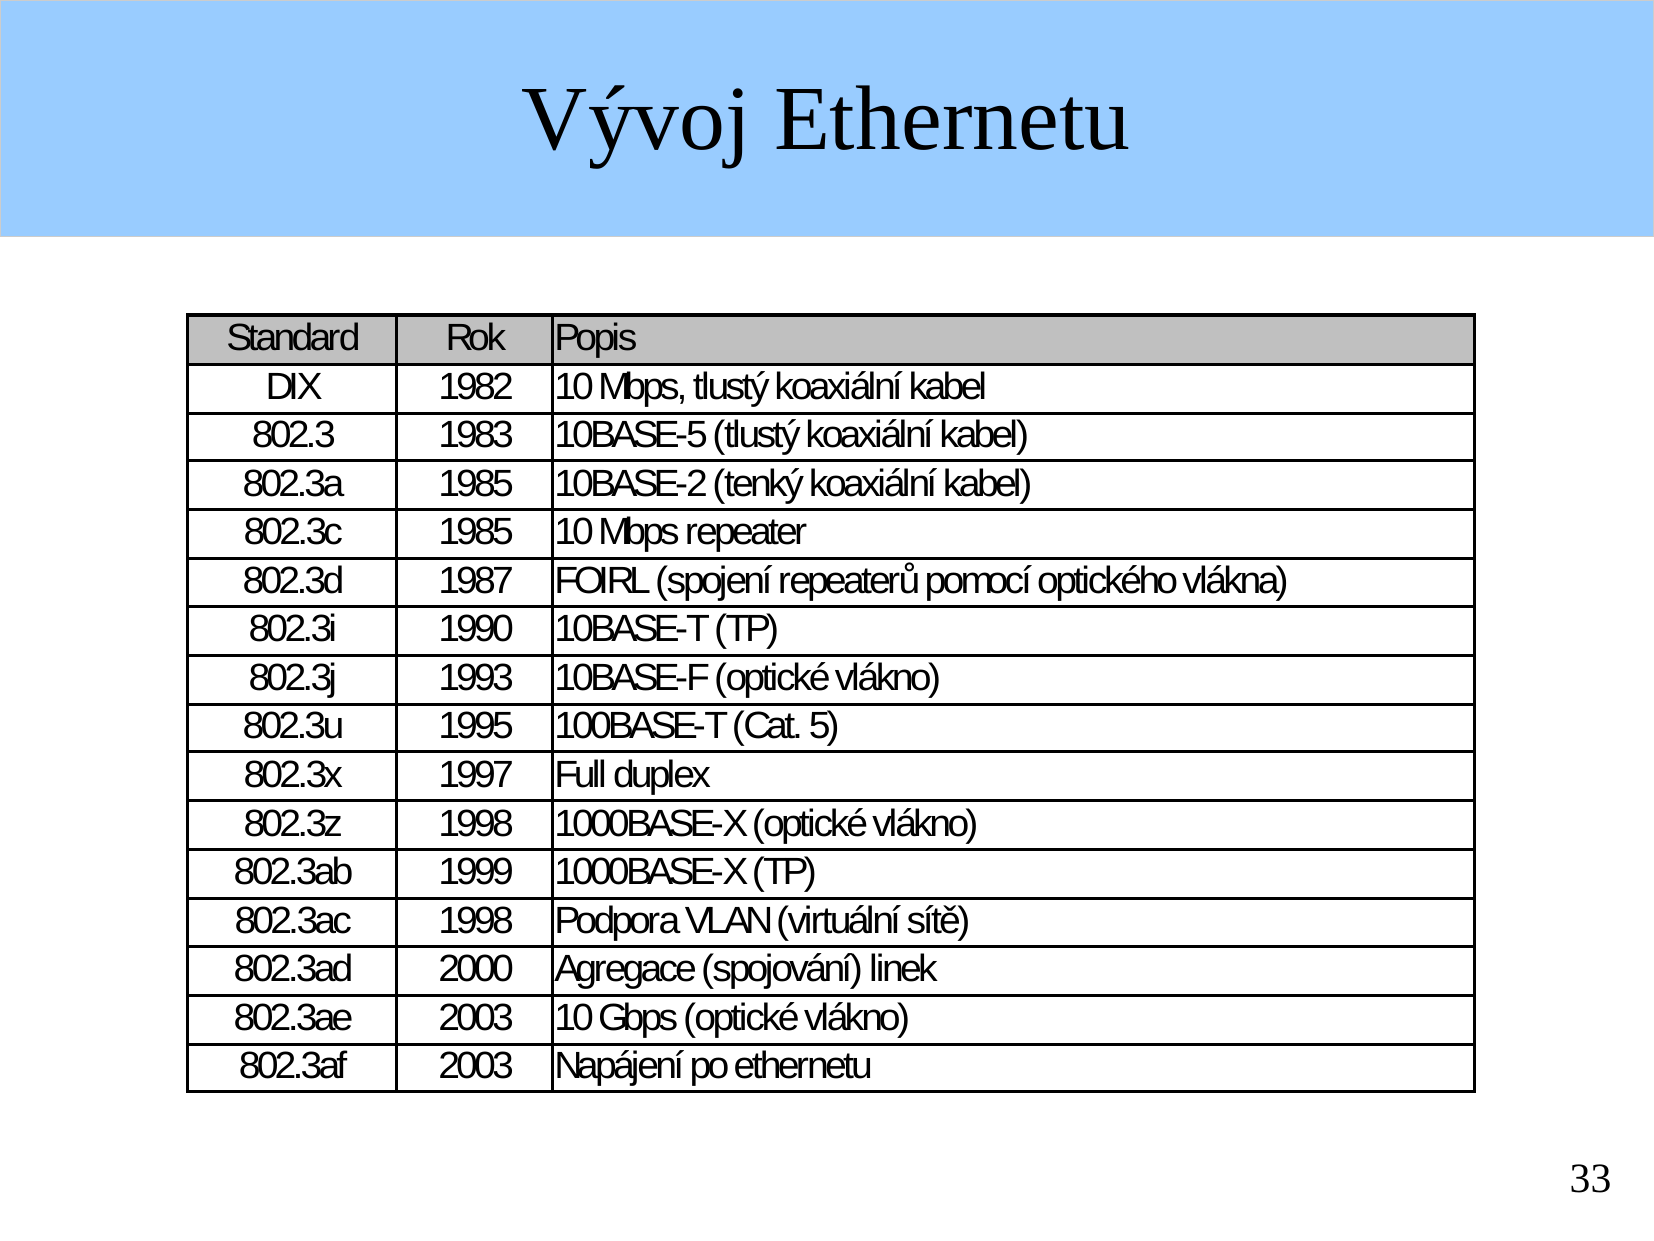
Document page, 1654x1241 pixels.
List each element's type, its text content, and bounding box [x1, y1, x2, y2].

title Vývoj Ethernetu [0, 0, 1654, 237]
chart [185, 313, 1478, 1241]
